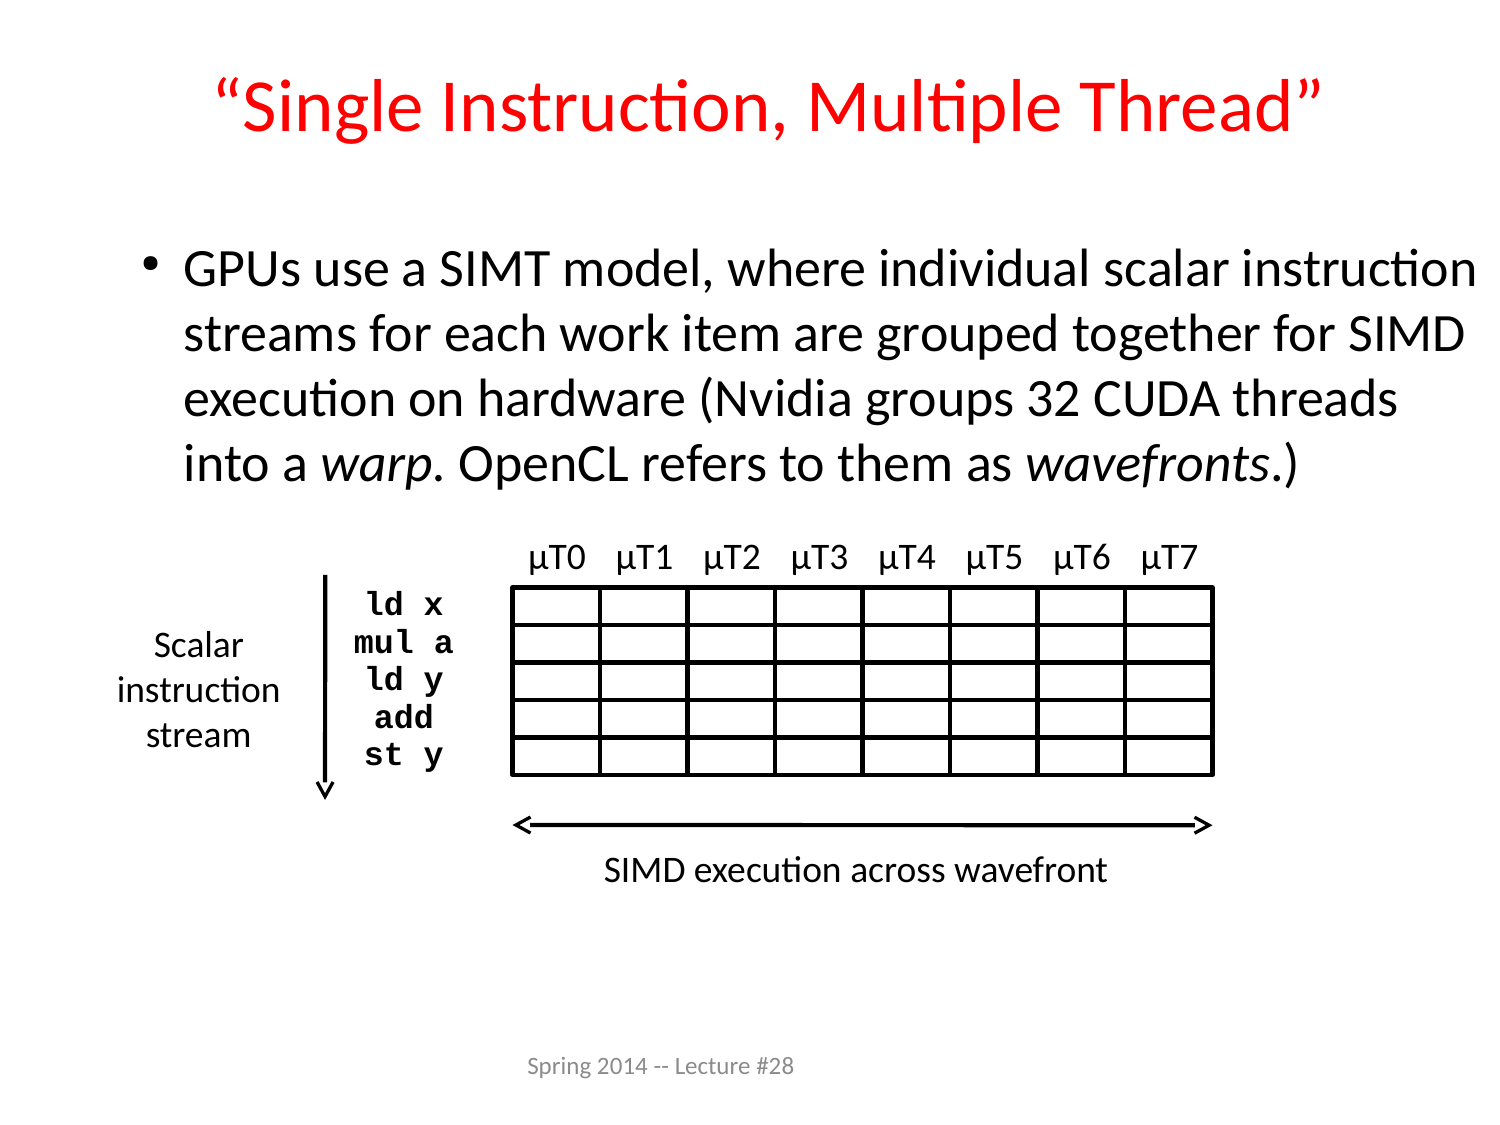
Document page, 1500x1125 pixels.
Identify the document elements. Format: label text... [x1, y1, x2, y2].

text_box [512, 587, 1213, 775]
text_box µT0 [513, 524, 600, 585]
text_box µT7 [1125, 524, 1214, 585]
text_box µT6 [1038, 524, 1125, 585]
text_box st y [349, 724, 459, 780]
text_box µT4 [863, 524, 950, 585]
text_box µT3 [775, 524, 863, 585]
text_box add [359, 687, 449, 724]
text_box add [419, 713, 426, 724]
text_box ld x [349, 574, 459, 612]
list GPUs use a SIMT model, where individual scalar instruction streams for each work item are grouped together for SIMD execution on hardware (Nvidia groups 32 CUDA threads into a warp. OpenCL refers to them as wavefronts.) [111, 224, 1500, 563]
title “Single Instruction, Multiple Thread” [75, 37, 1463, 188]
text_box ld x [389, 600, 396, 612]
text_box mul a [339, 612, 469, 668]
text_box ld y [348, 649, 459, 705]
text_box ld y [389, 675, 396, 687]
text_box µT2 [688, 524, 775, 585]
text_box SIMD execution across wavefront [525, 837, 1188, 898]
text_box Scalar instruction stream [75, 612, 323, 763]
text_box µT1 [600, 524, 688, 585]
text_box µT5 [950, 524, 1038, 585]
text_box add [399, 713, 406, 724]
